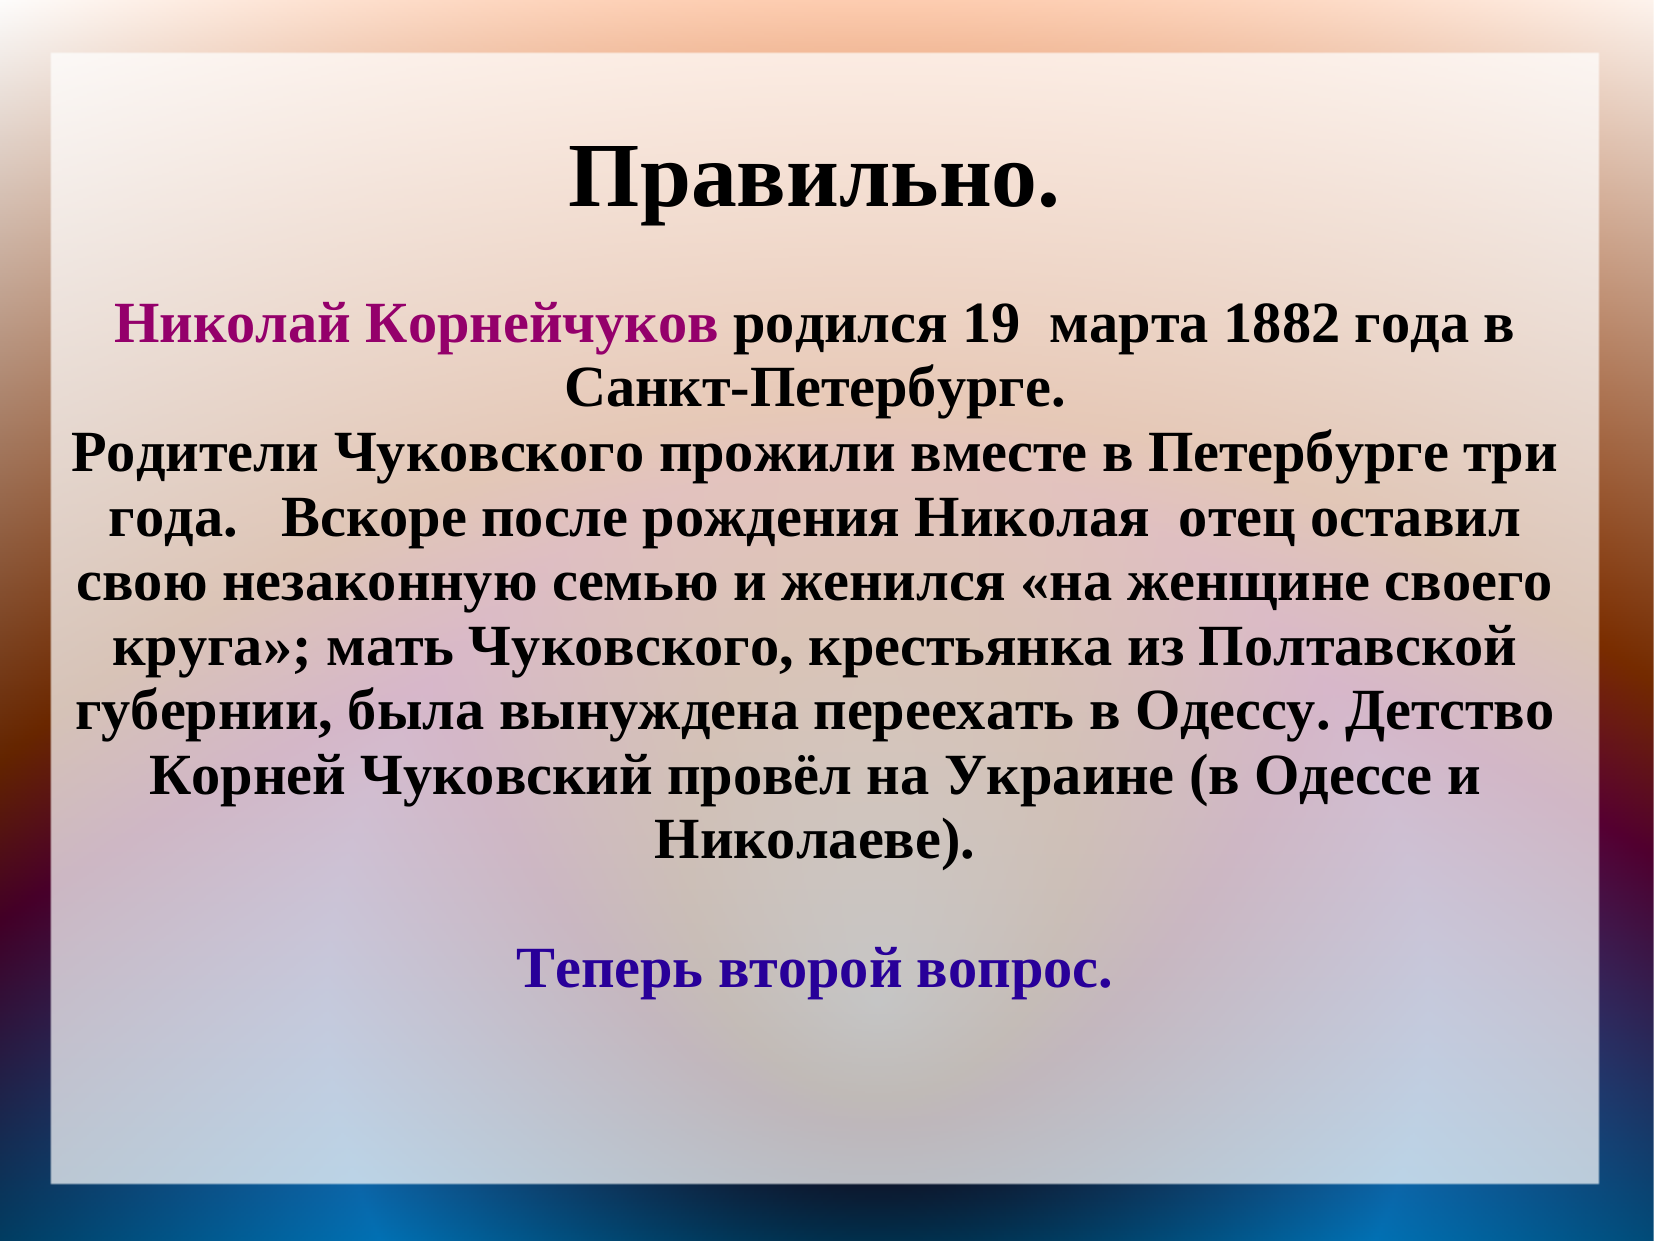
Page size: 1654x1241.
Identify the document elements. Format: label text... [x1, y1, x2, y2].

picture [0, 0, 1654, 1241]
subtitle Правильно. Николай Корнейчуков родился 19 марта 1882 года в Санкт-Петербурге. Родители Чуковского прожили вместе в Петербурге три года. Вскоре после рождения Николая отец оставил свою незаконную семью и женился «на женщине своего круга»; мать Чуковского, крестьянка из Полтавской губернии, была вынуждена переехать в Одессу. Детство Корней Чуковский провёл на Украине (в Одессе и Николаеве). Теперь второй вопрос. [70, 85, 1560, 1040]
